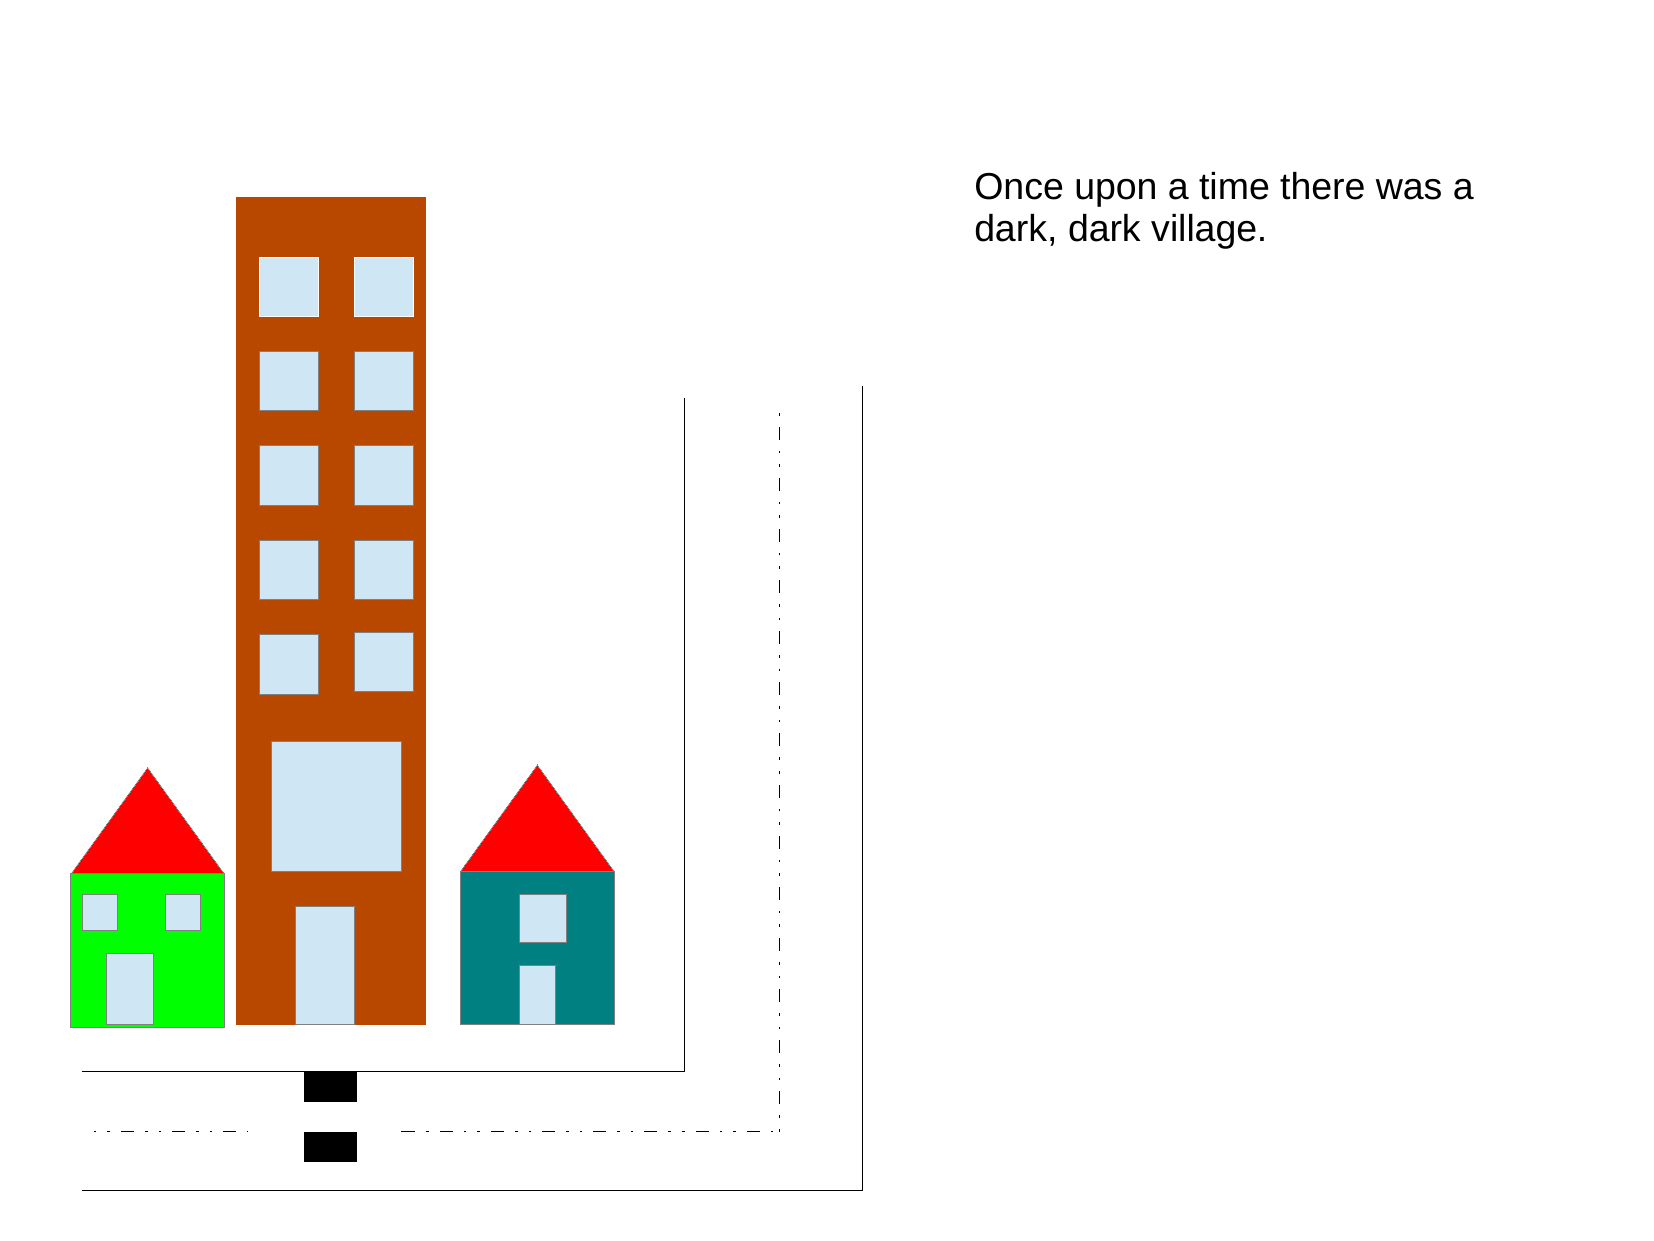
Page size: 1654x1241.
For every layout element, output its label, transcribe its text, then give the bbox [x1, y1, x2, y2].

text_box Once upon a time there was a dark, dark village. [944, 143, 1548, 272]
text_box [236, 197, 426, 1025]
text_box [460, 764, 615, 1025]
text_box [70, 767, 225, 1028]
